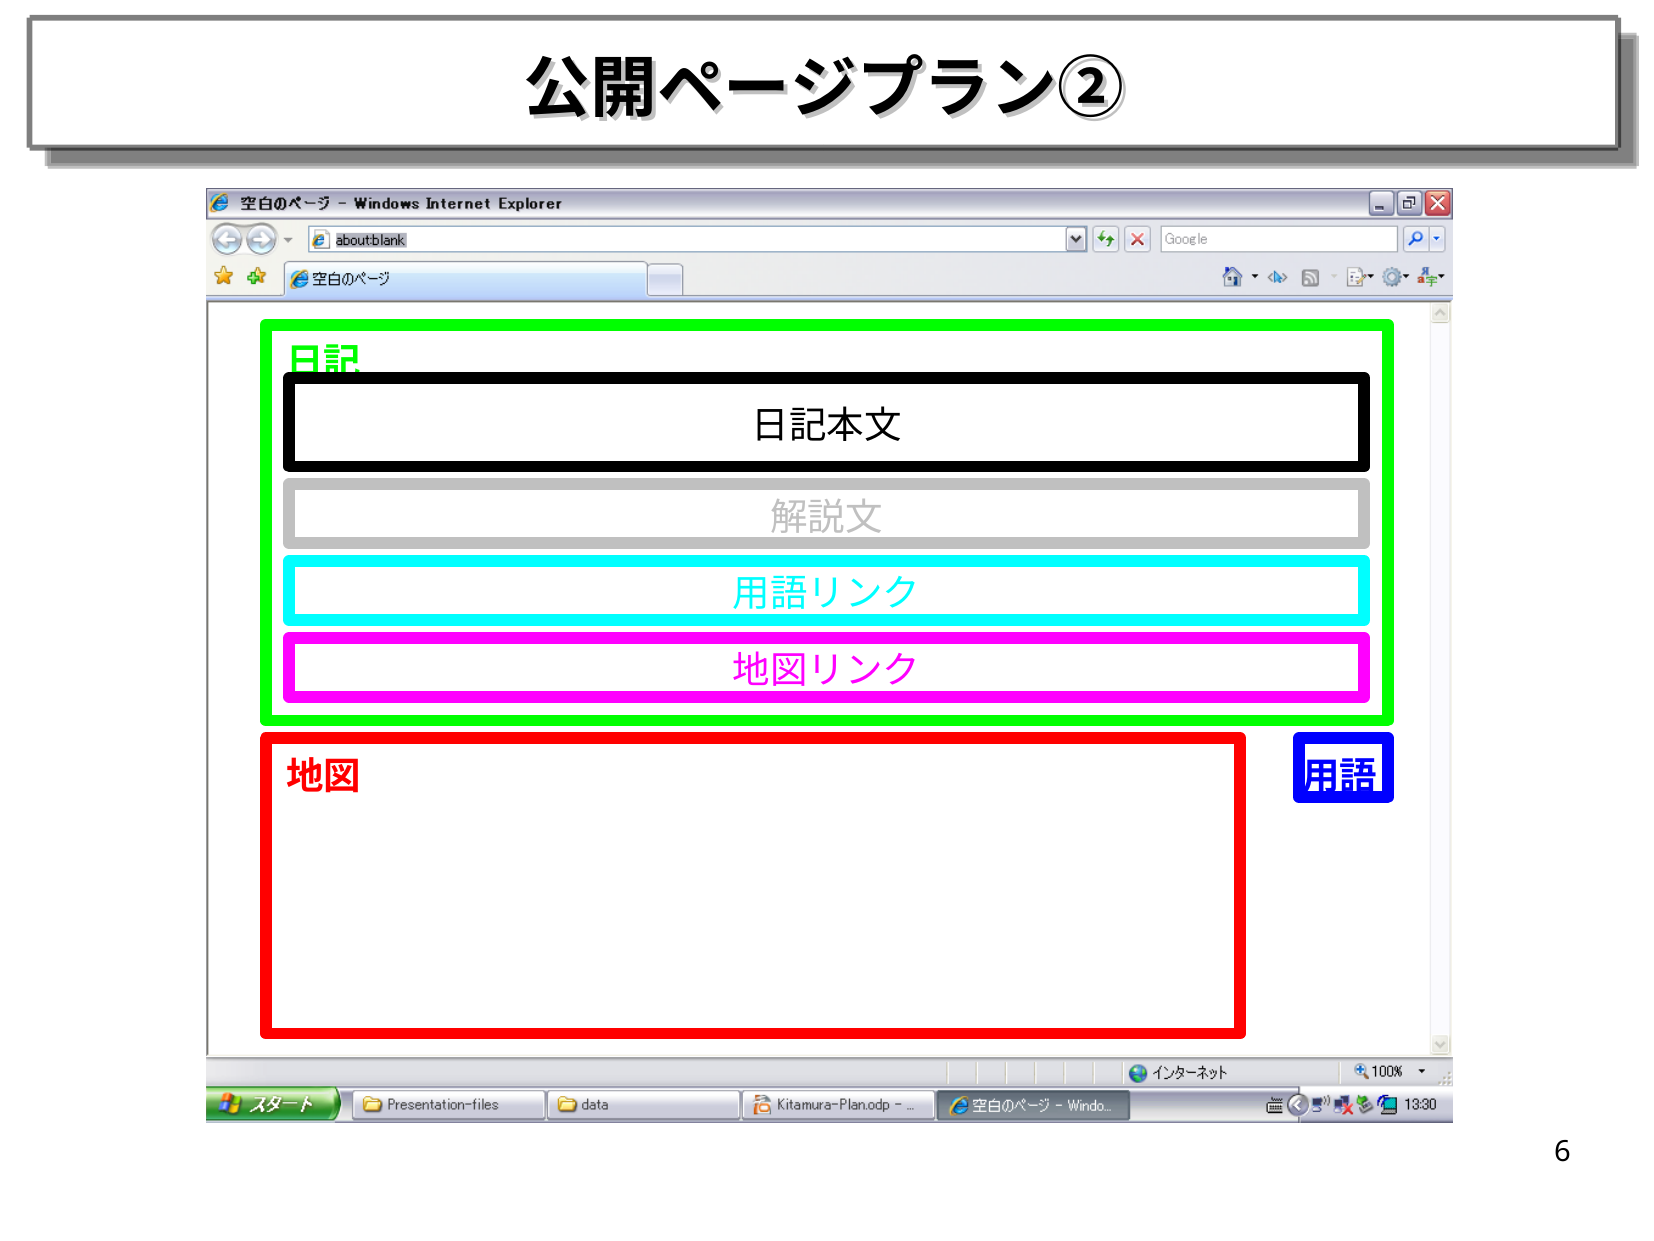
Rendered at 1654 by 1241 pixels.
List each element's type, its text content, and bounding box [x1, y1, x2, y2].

text_box 公開ページプラン② [29, 17, 1619, 148]
text_box 解説文 [289, 484, 1365, 544]
text_box 用語リンク [289, 561, 1365, 621]
text_box 用語 [1287, 738, 1392, 794]
text_box 地図リンク [289, 637, 1365, 697]
text_box 日記 [271, 324, 376, 381]
text_box 地図 [271, 738, 376, 794]
picture [206, 188, 1453, 1123]
text_box 日記本文 [289, 377, 1365, 467]
